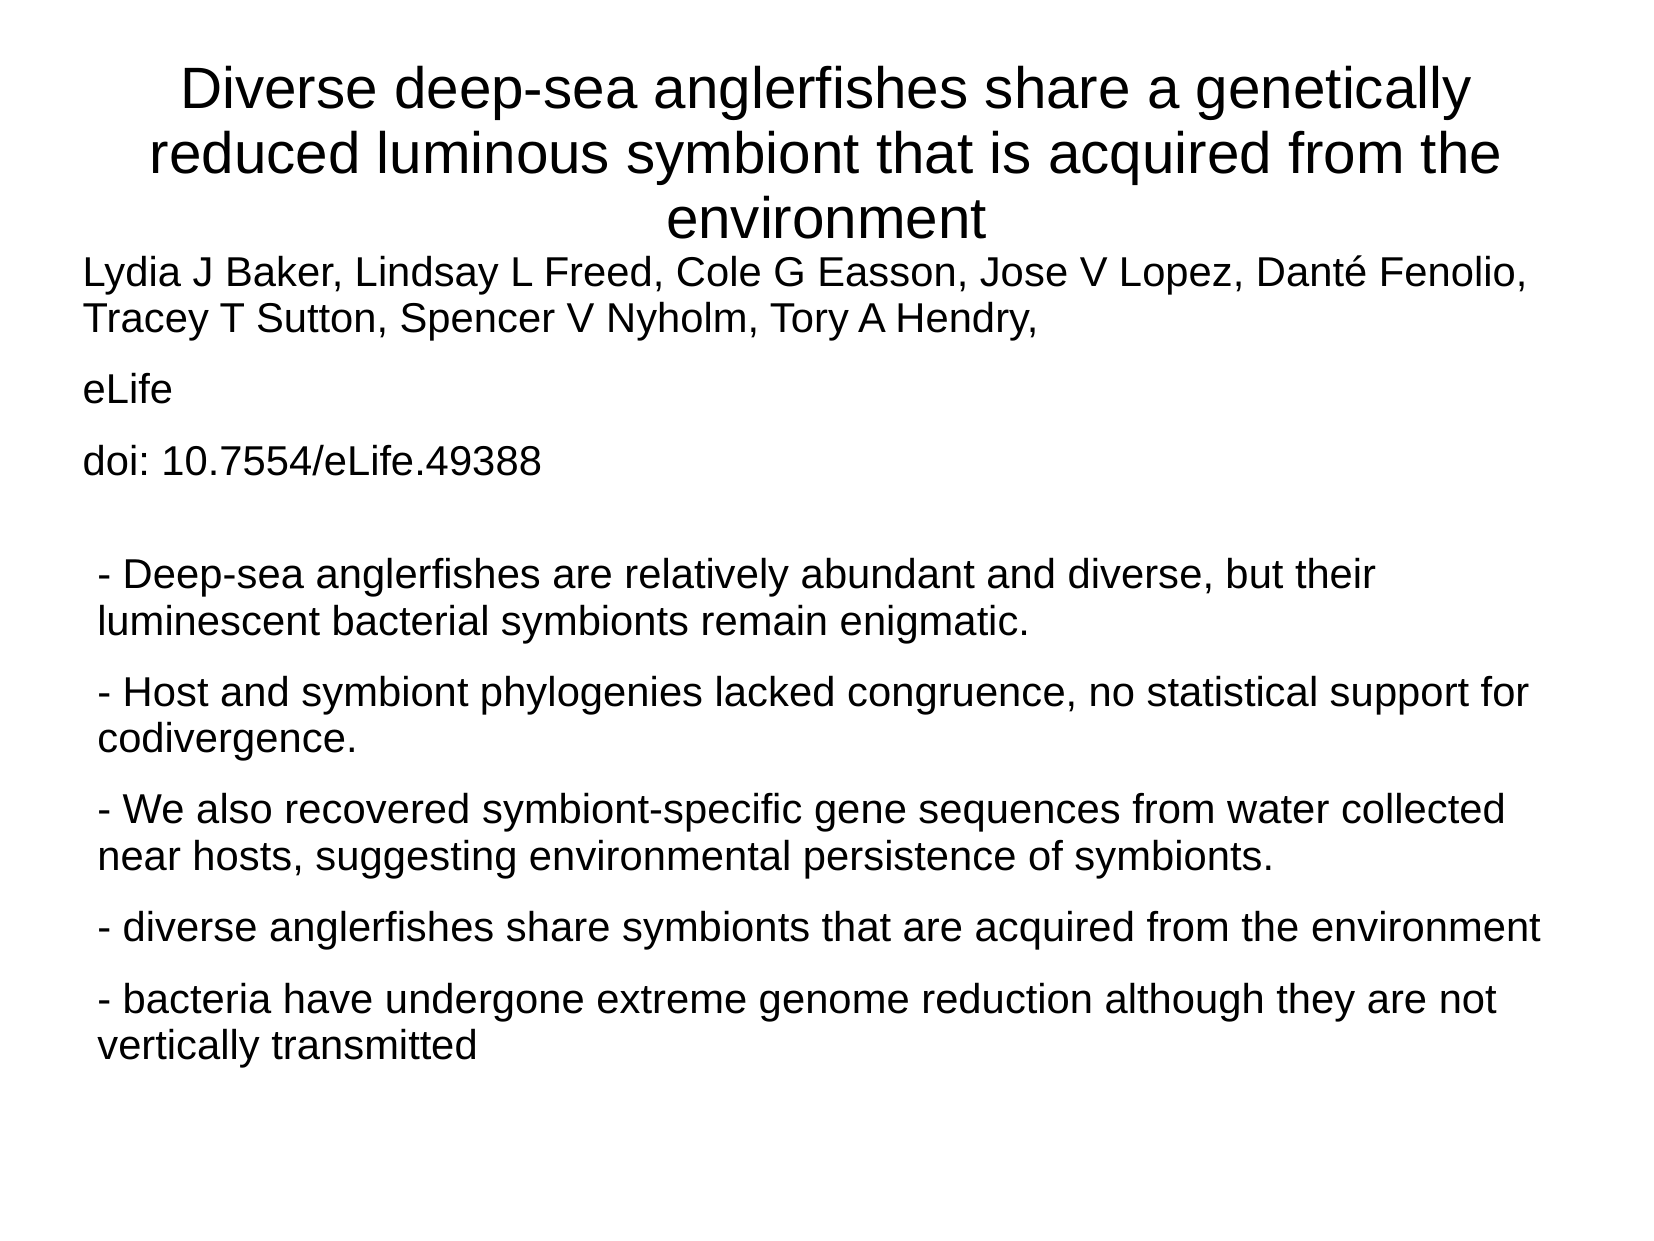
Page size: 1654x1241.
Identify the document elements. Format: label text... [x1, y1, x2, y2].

text_box - Deep-sea anglerfishes are relatively abundant and diverse, but their luminescent bacterial symbionts remain enigmatic. - Host and symbiont phylogenies lacked congruence, no statistical support for codivergence. - We also recovered symbiont-specific gene sequences from water collected near hosts, suggesting environmental persistence of symbionts. - diverse anglerfishes share symbionts that are acquired from the environment - bacteria have undergone extreme genome reduction although they are not vertically transmitted [82, 543, 1595, 1076]
title Diverse deep-sea anglerfishes share a genetically reduced luminous symbiont that is acquired from the environment [82, 49, 1571, 224]
subtitle Lydia J Baker, Lindsay L Freed, Cole G Easson, Jose V Lopez, Danté Fenolio, Tracey T Sutton, Spencer V Nyholm, Tory A Hendry, eLife doi: 10.7554/eLife.49388 [82, 224, 1571, 508]
